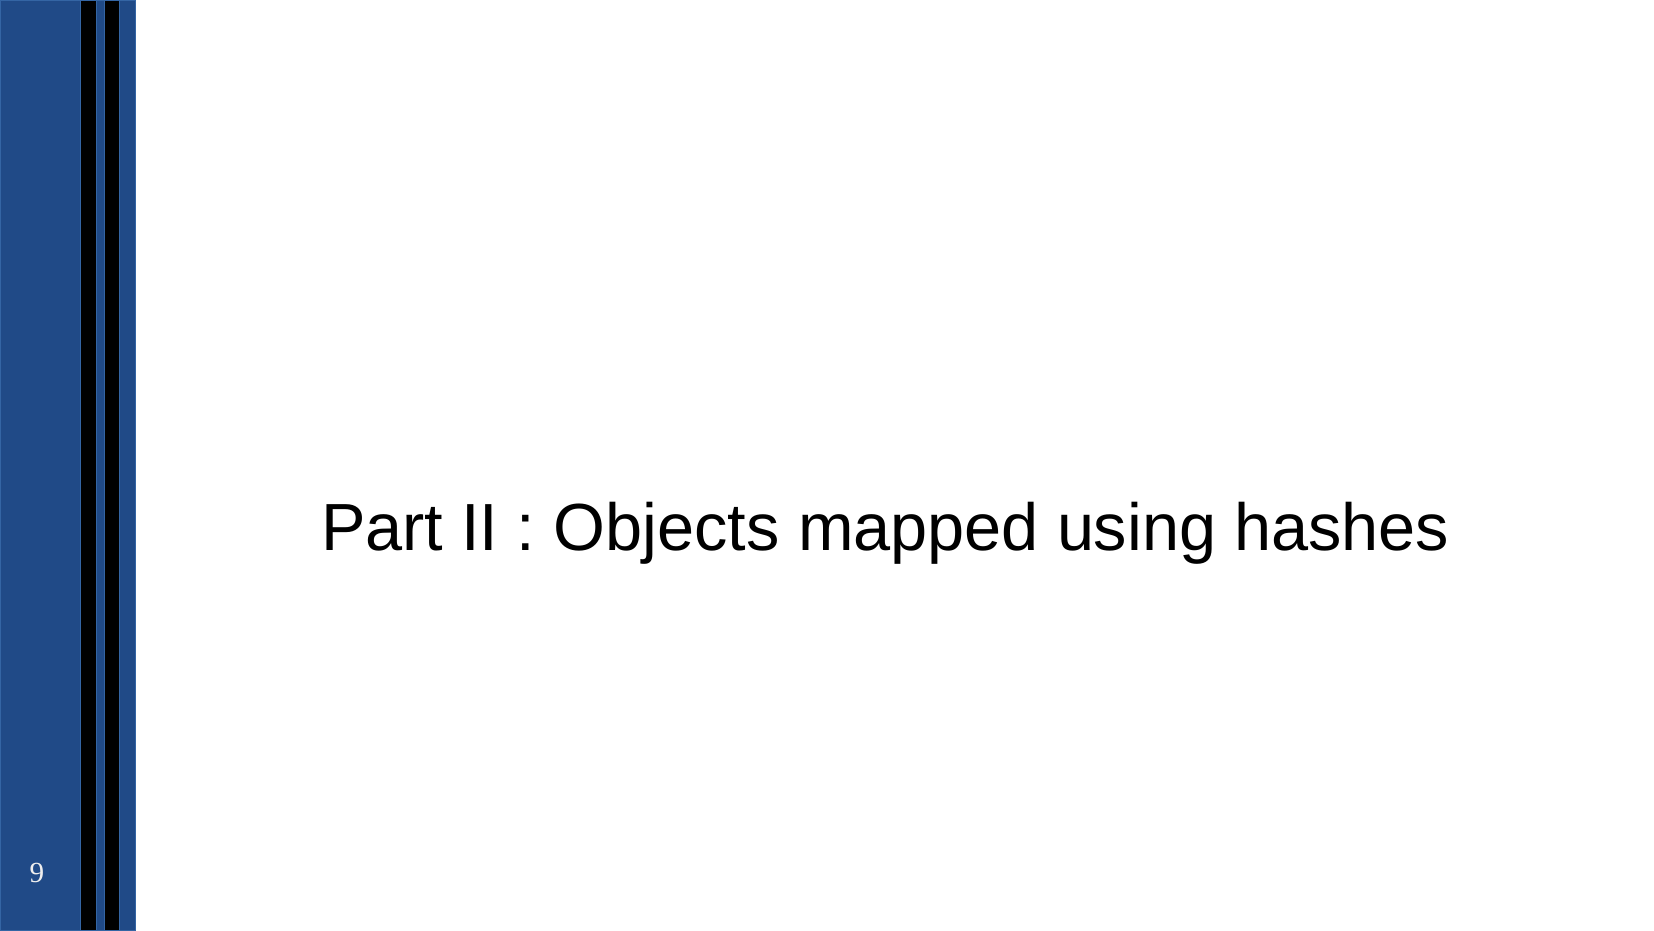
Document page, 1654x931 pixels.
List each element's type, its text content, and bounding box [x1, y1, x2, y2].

subtitle Part II : Objects mapped using hashes [141, 166, 1630, 888]
